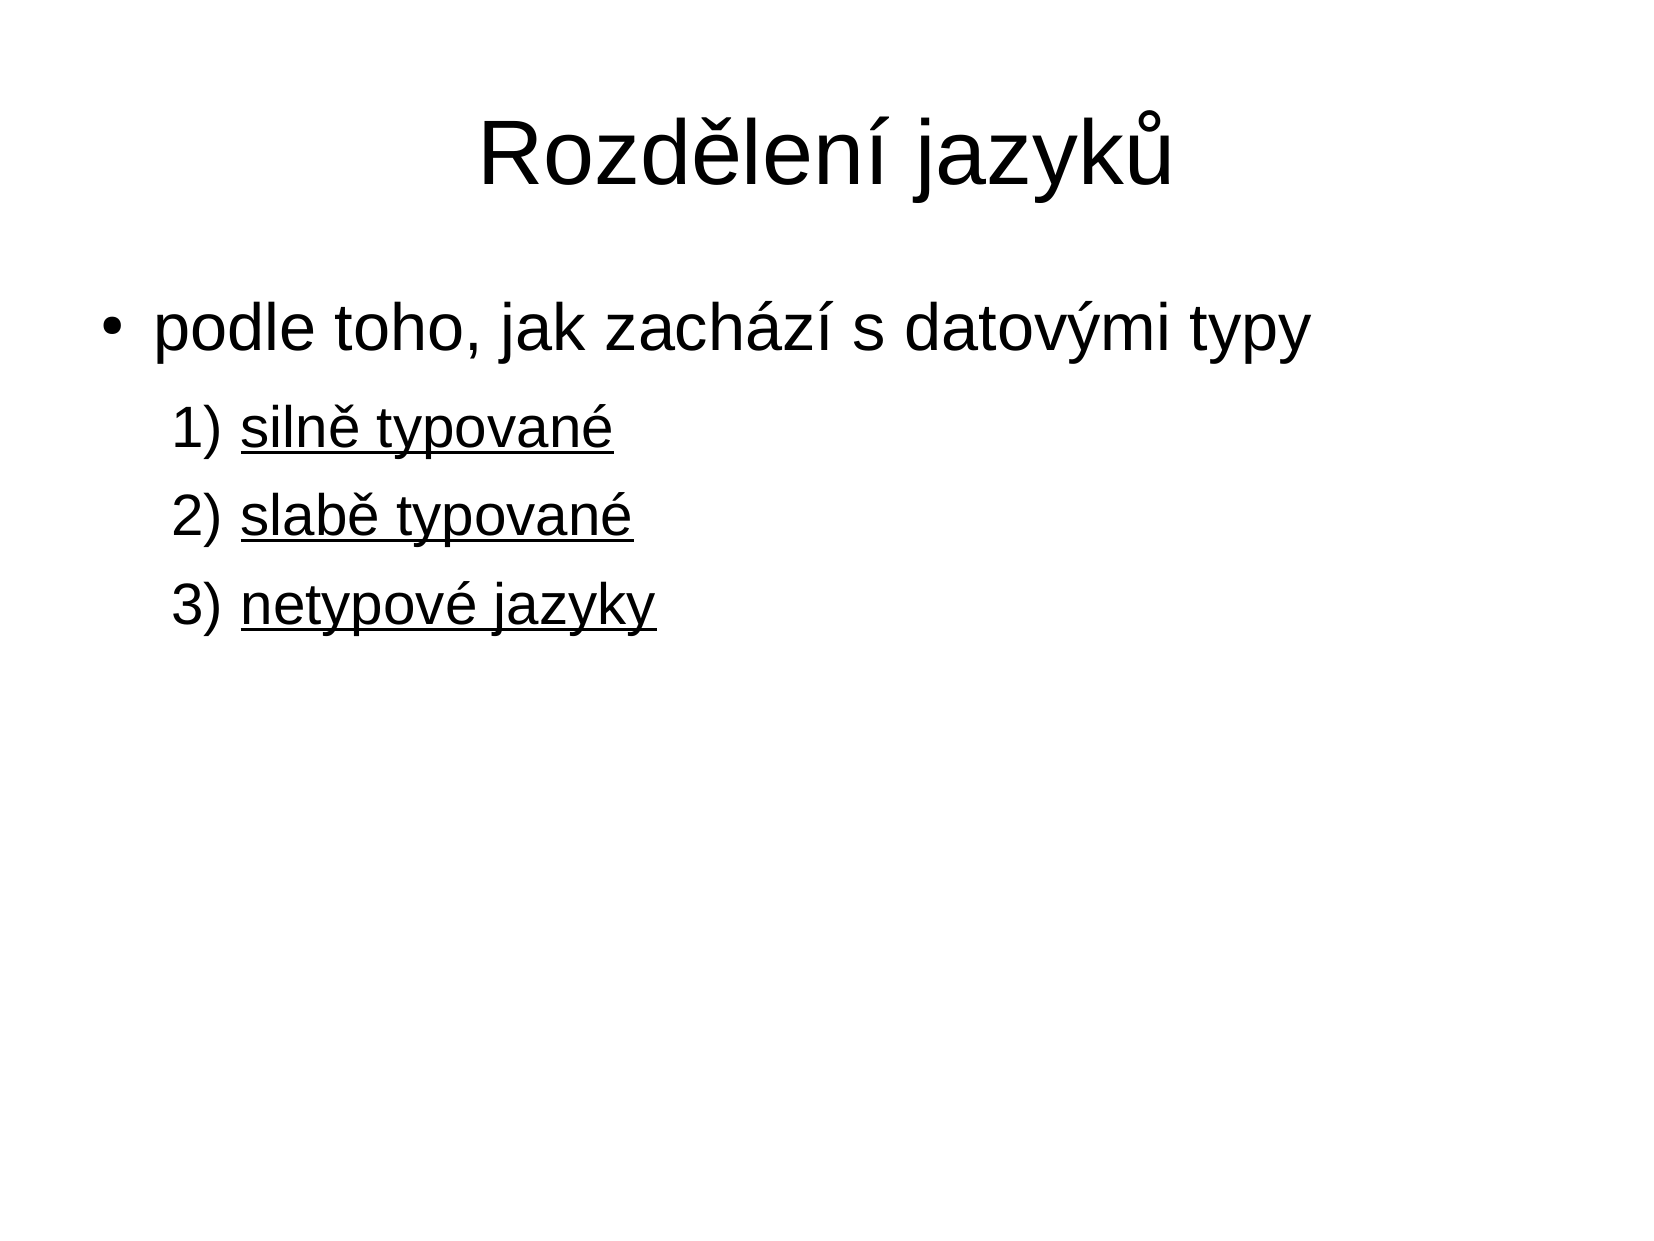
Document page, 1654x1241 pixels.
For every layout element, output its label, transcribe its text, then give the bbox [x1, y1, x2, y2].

list podle toho, jak zachází s datovými typy silně typované slabě typované netypové jazyky [82, 290, 1571, 1109]
title Rozdělení jazyků [82, 49, 1571, 257]
